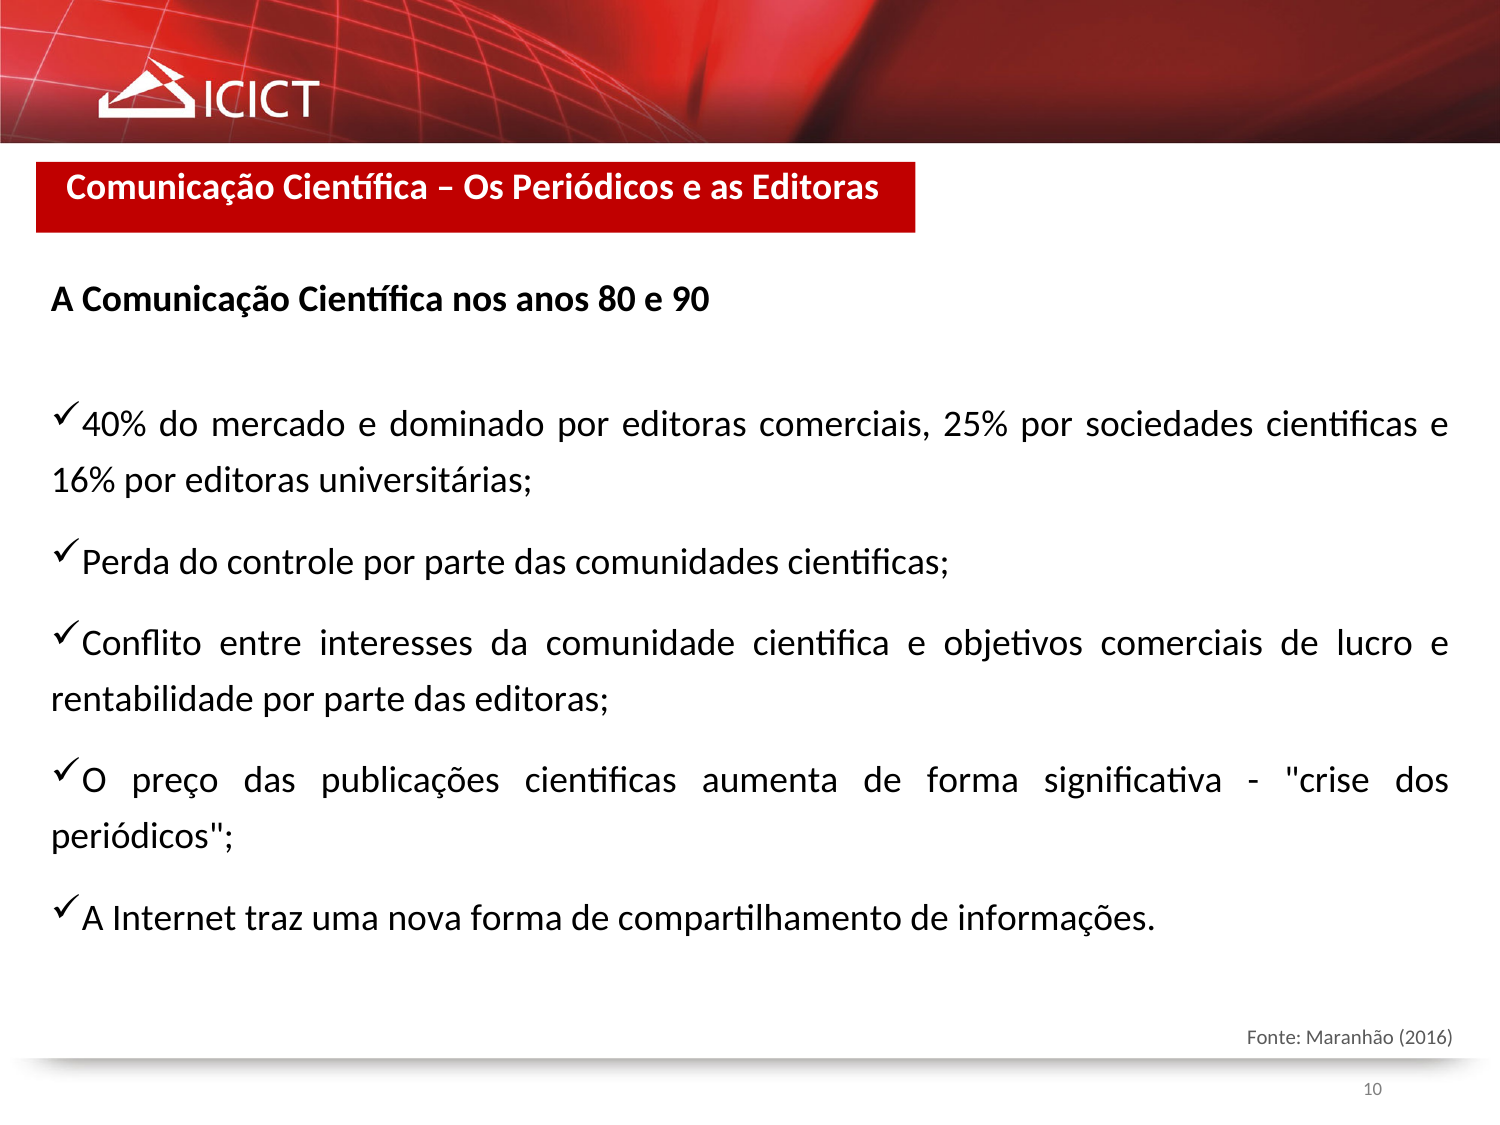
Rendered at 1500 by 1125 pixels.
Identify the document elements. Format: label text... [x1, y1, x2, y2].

text_box <número> [1059, 1057, 1397, 1118]
picture [0, 0, 1500, 1125]
text_box Comunicação Científica – Os Periódicos e as Editoras [36, 161, 916, 233]
text_box A Comunicação Científica nos anos 80 e 90 40% do mercado e dominado por editoras comerciais, 25% por sociedades cientificas e 16% por editoras universitárias; Perda do controle por parte das comunidades cientificas; Conflito entre interesses da comunidade cientifica e objetivos comerciais de lucro e rentabilidade por parte das editoras; O preço das publicações cientificas aumenta de forma significativa - "crise dos periódicos"; A Internet traz uma nova forma de compartilhamento de informações. [36, 255, 1466, 946]
text_box Fonte: Maranhão (2016) [1232, 1016, 1469, 1057]
